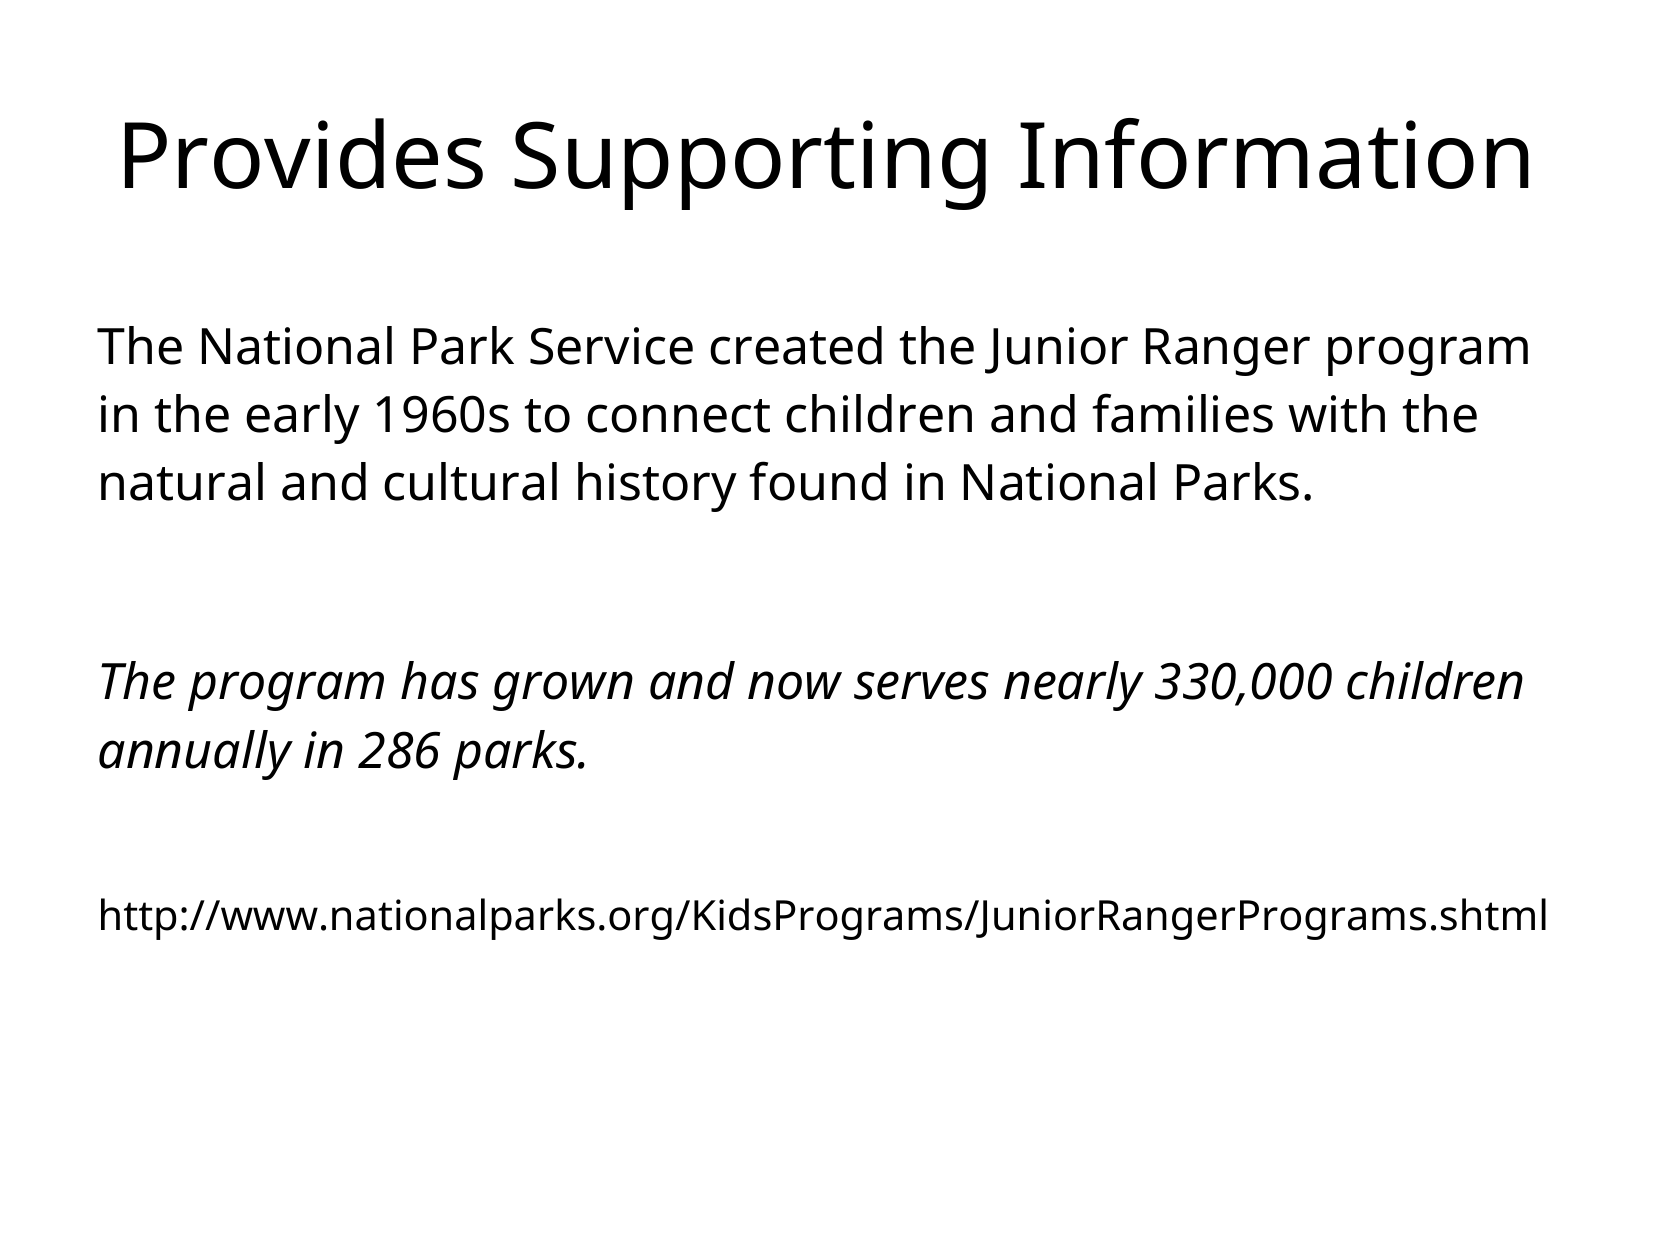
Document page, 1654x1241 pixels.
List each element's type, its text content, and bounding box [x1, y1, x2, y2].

title Provides Supporting Information [82, 49, 1571, 257]
text_box The National Park Service created the Junior Ranger program in the early 1960s to connect children and families with the natural and cultural history found in National Parks. The program has grown and now serves nearly 330,000 children annually in 286 parks. http://www.nationalparks.org/KidsPrograms/JuniorRangerPrograms.shtml [82, 303, 1571, 951]
